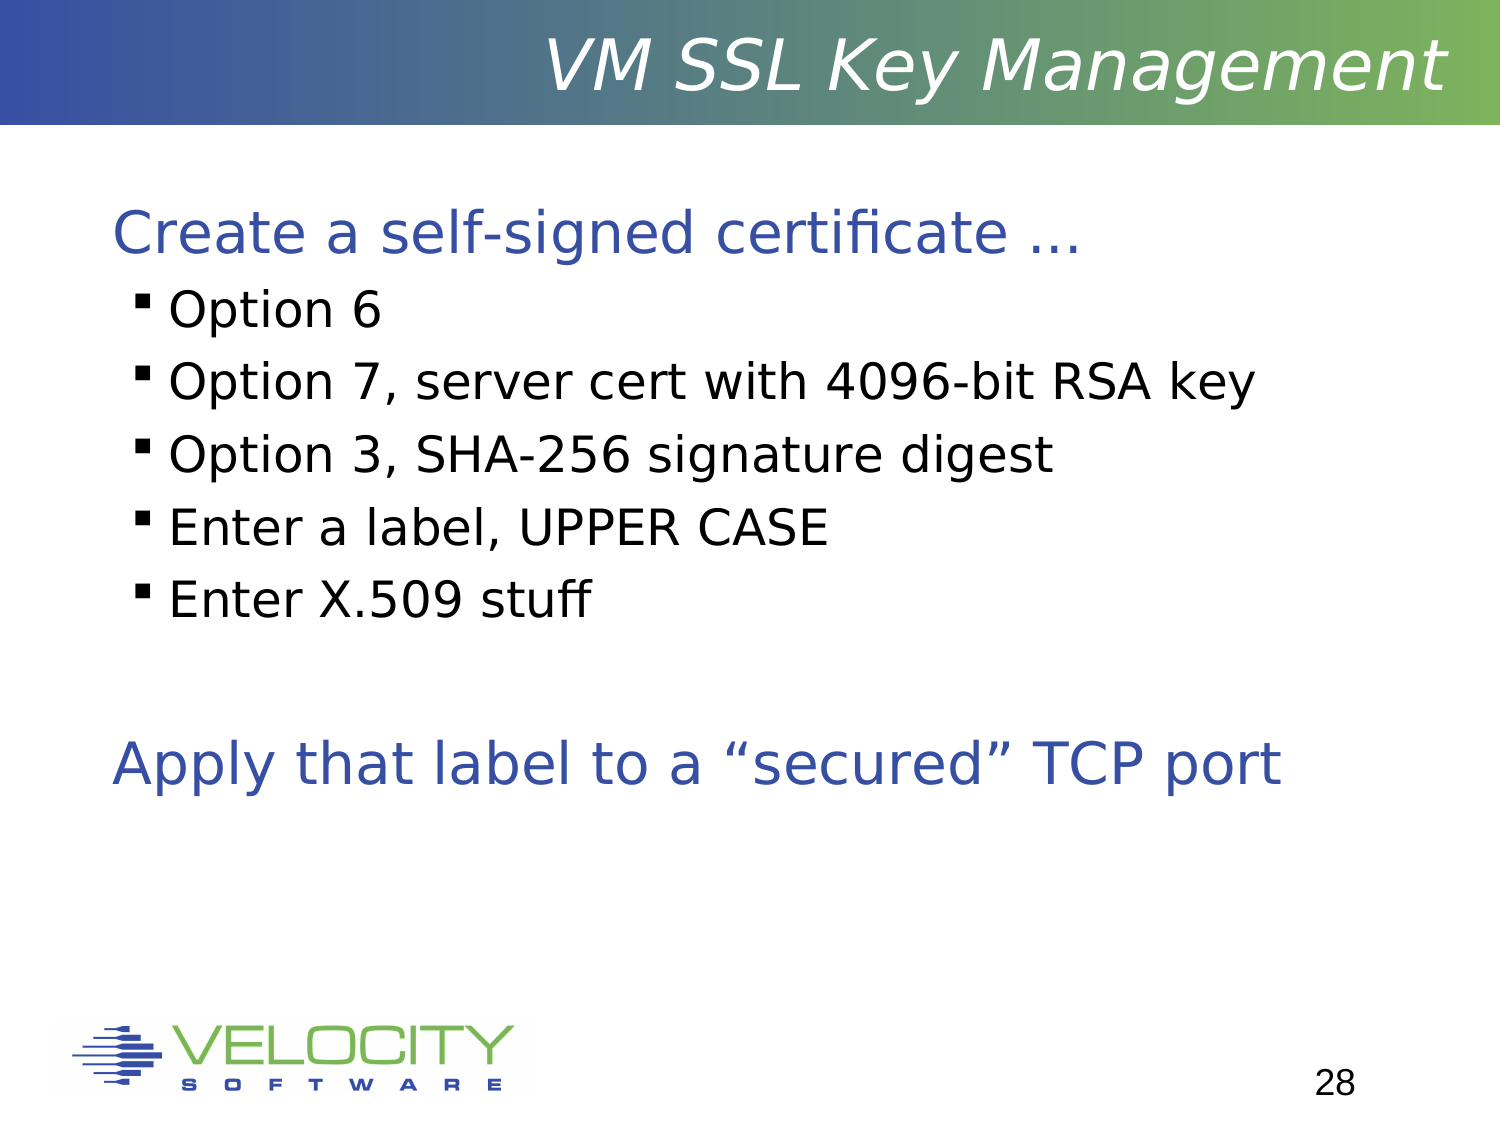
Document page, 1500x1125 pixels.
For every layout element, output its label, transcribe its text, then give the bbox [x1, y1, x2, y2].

title VM SSL Key Management [62, 12, 1463, 113]
list Create a self-signed certificate ... Option 6 Option 7, server cert with 4096-bit RSA key Option 3, SHA-256 signature digest Enter a label, UPPER CASE Enter X.509 stuff Apply that label to a “secured” TCP port [70, 187, 1438, 988]
picture [50, 1021, 538, 1094]
